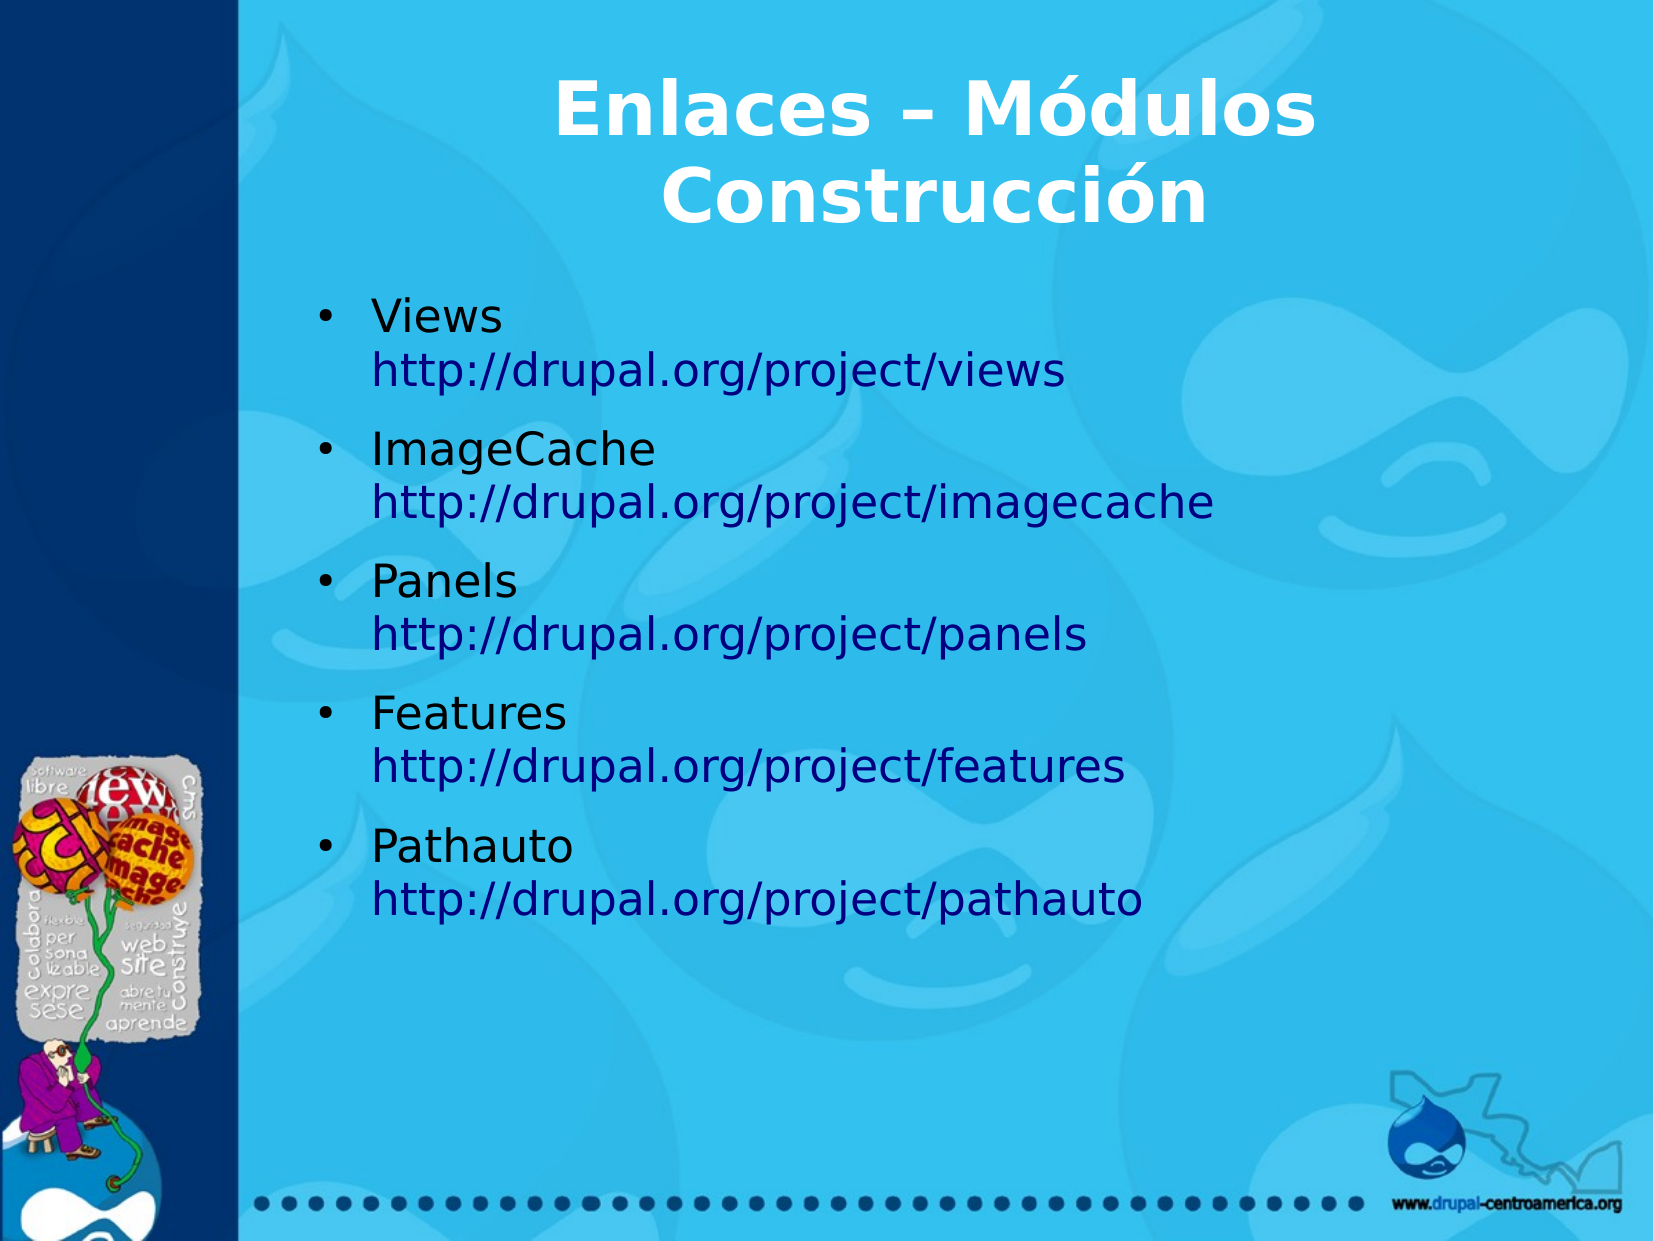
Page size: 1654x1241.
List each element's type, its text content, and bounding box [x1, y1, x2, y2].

picture [0, 0, 1654, 1241]
list Views http://drupal.org/project/views ImageCache http://drupal.org/project/imagecache Panels http://drupal.org/project/panels Features http://drupal.org/project/features Pathauto http://drupal.org/project/pathauto [300, 290, 1571, 1109]
title Enlaces – Módulos Construcción [300, 49, 1571, 257]
